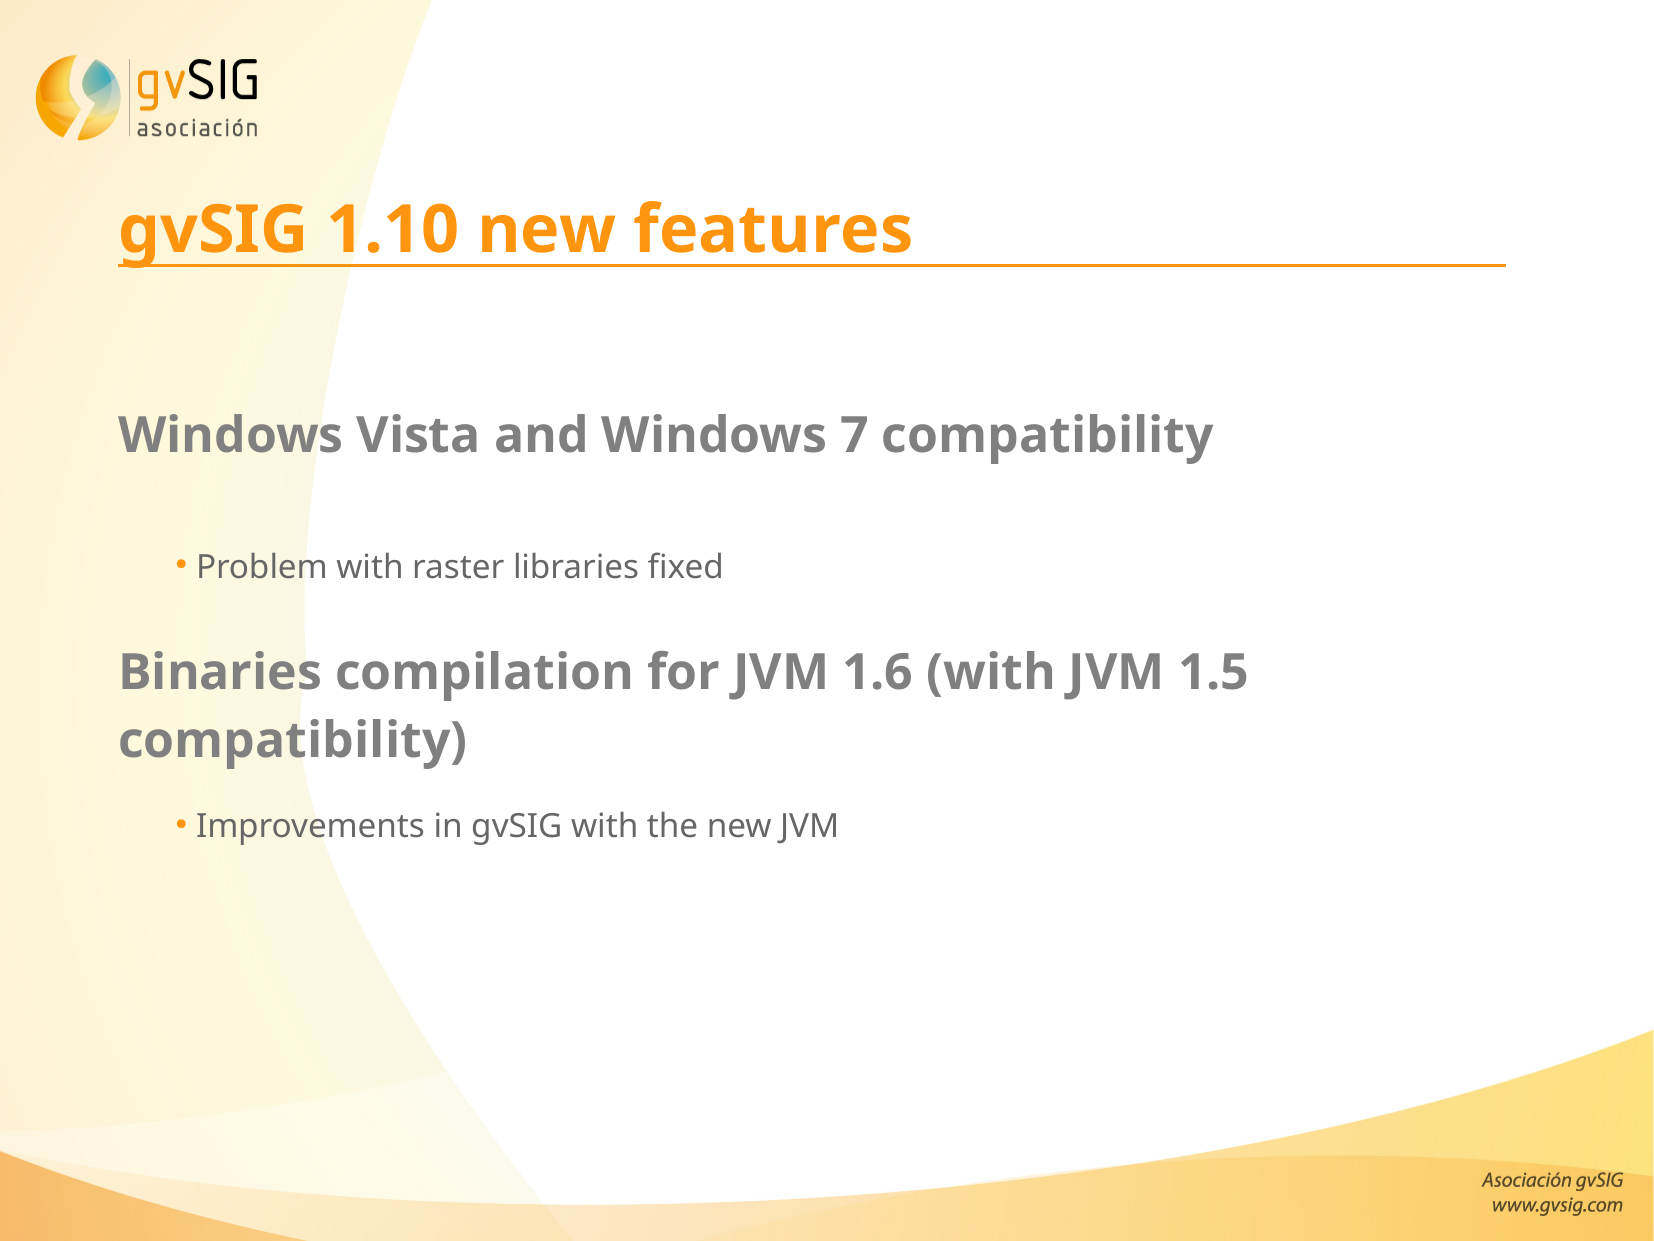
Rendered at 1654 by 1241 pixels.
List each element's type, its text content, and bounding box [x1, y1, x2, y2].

title Binaries compilation for JVM 1.6 (with JVM 1.5 compatibility) [118, 646, 1442, 763]
title gvSIG 1.10 new features [118, 177, 1607, 276]
text_box Problem with raster libraries fixed [160, 512, 1047, 566]
picture [0, 0, 1654, 1241]
text_box Improvements in gvSIG with the new JVM [160, 772, 1047, 826]
title Windows Vista and Windows 7 compatibility [118, 388, 1416, 478]
